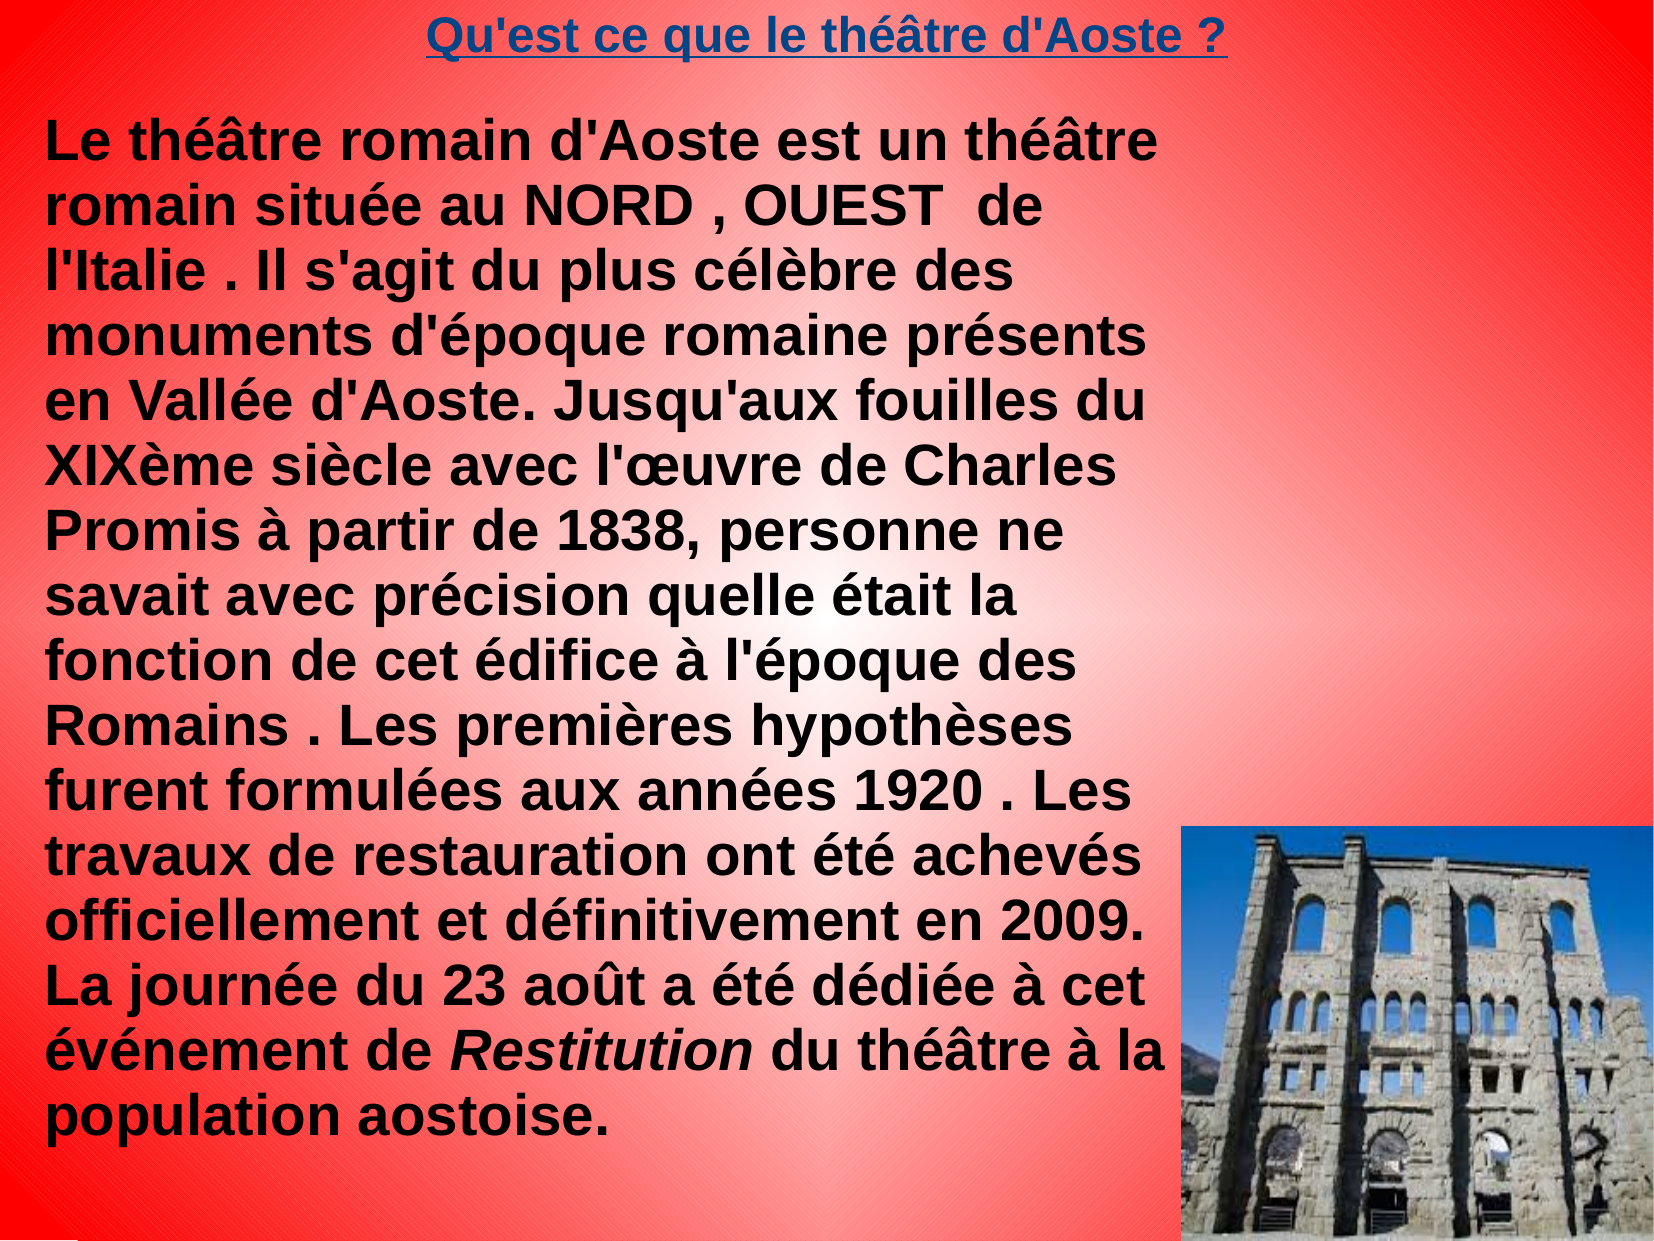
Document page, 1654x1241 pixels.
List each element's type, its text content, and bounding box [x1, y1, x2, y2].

text_box Le théâtre romain d'Aoste est un théâtre romain située au NORD , OUEST de l'Italie . Il s'agit du plus célèbre des monuments d'époque romaine présents en Vallée d'Aoste. Jusqu'aux fouilles du XIXème siècle avec l'œuvre de Charles Promis à partir de 1838, personne ne savait avec précision quelle était la fonction de cet édifice à l'époque des Romains . Les premières hypothèses furent formulées aux années 1920 . Les travaux de restauration ont été achevés officiellement et définitivement en 2009. La journée du 23 août a été dédiée à cet événement de Restitution du théâtre à la population aostoise. [29, 100, 1211, 1179]
text_box Qu'est ce que le théâtre d'Aoste ? [0, 0, 1654, 72]
picture [1181, 826, 1654, 1241]
